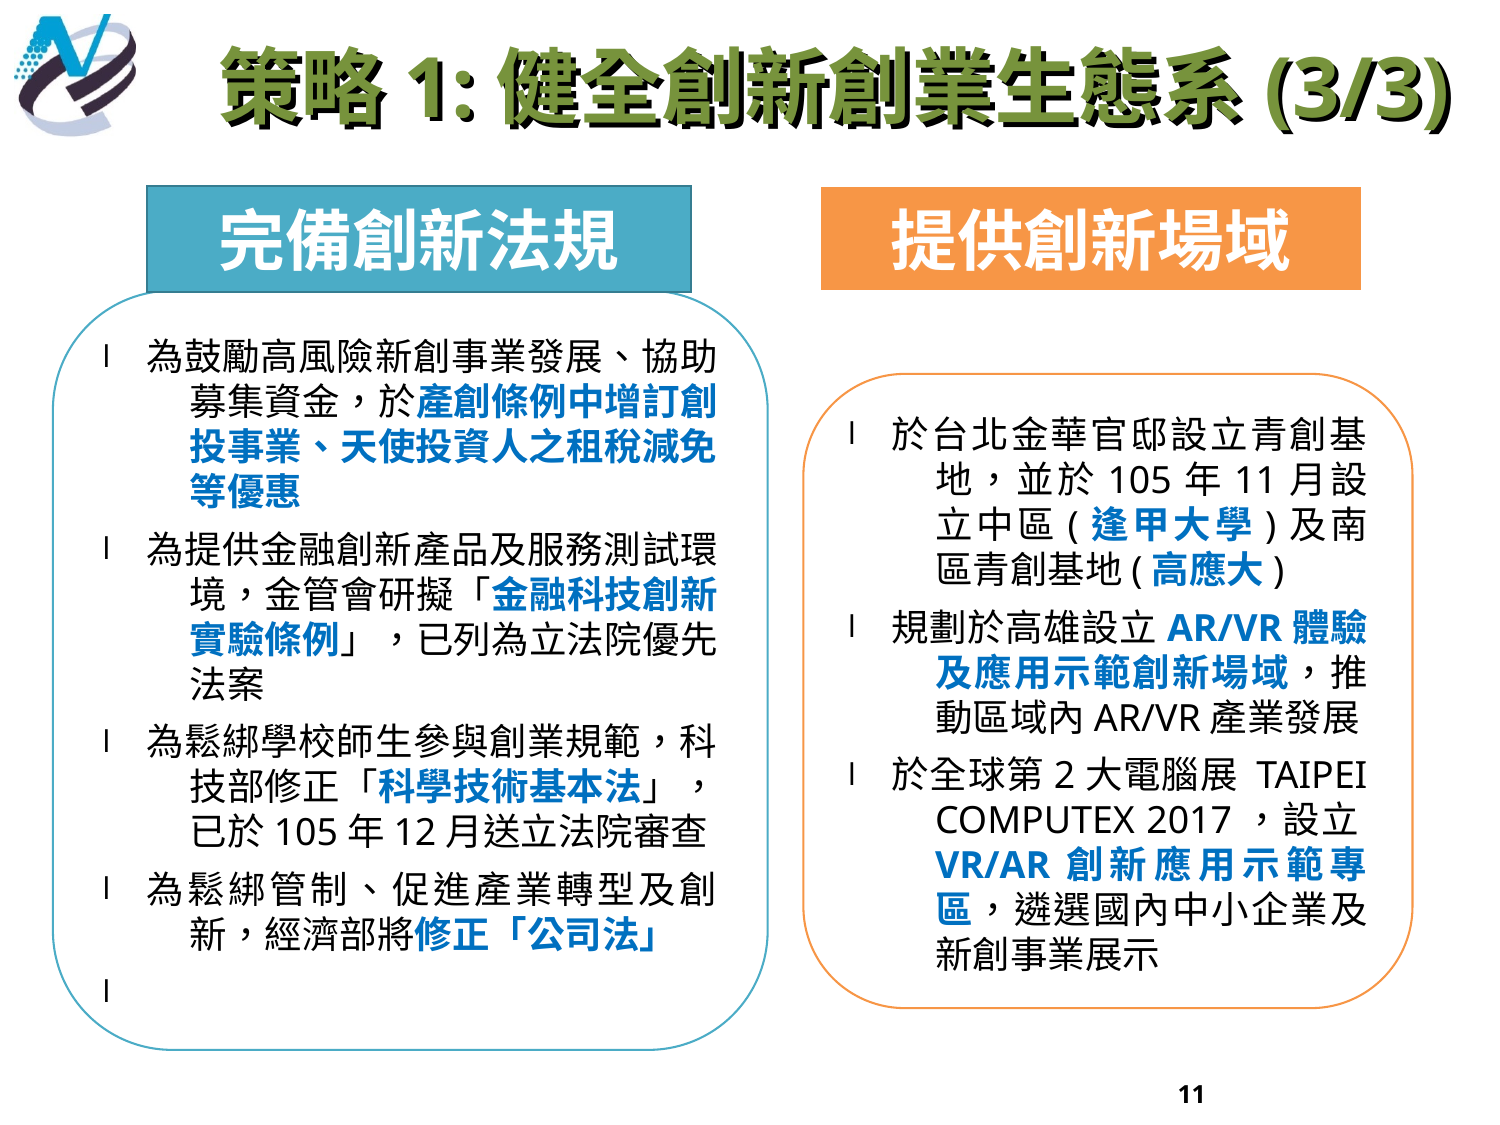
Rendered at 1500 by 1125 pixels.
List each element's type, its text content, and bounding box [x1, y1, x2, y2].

text_box 完備創新法規 [147, 196, 691, 292]
text_box 於台北金華官邸設立青創基地，並於105年11月設立中區(逢甲大學)及南區青創基地(高應大) 規劃於高雄設立AR/VR體驗及應用示範創新場域，推動區域內AR/VR產業發展 於全球第2大電腦展 TAIPEI COMPUTEX 2017，設立VR/AR創新應用示範專區，遴選國內中小企業及新創事業展示 [803, 373, 1413, 1009]
text_box 提供創新場域 [818, 196, 1363, 292]
text_box 策略1:健全創新創業生態系(3/3) [129, 0, 1480, 196]
text_box 11 [1162, 1065, 1500, 1125]
text_box 為鼓勵高風險新創事業發展、協助募集資金，於產創條例中增訂創投事業、天使投資人之租稅減免等優惠 為提供金融創新產品及服務測試環境，金管會研擬「金融科技創新實驗條例」，已列為立法院優先法案 為鬆綁學校師生參與創業規範，科技部修正「科學技術基本法」，已於105年12月送立法院審查 為鬆綁管制、促進產業轉型及創新，經濟部將修正「公司法」 [52, 293, 768, 1050]
